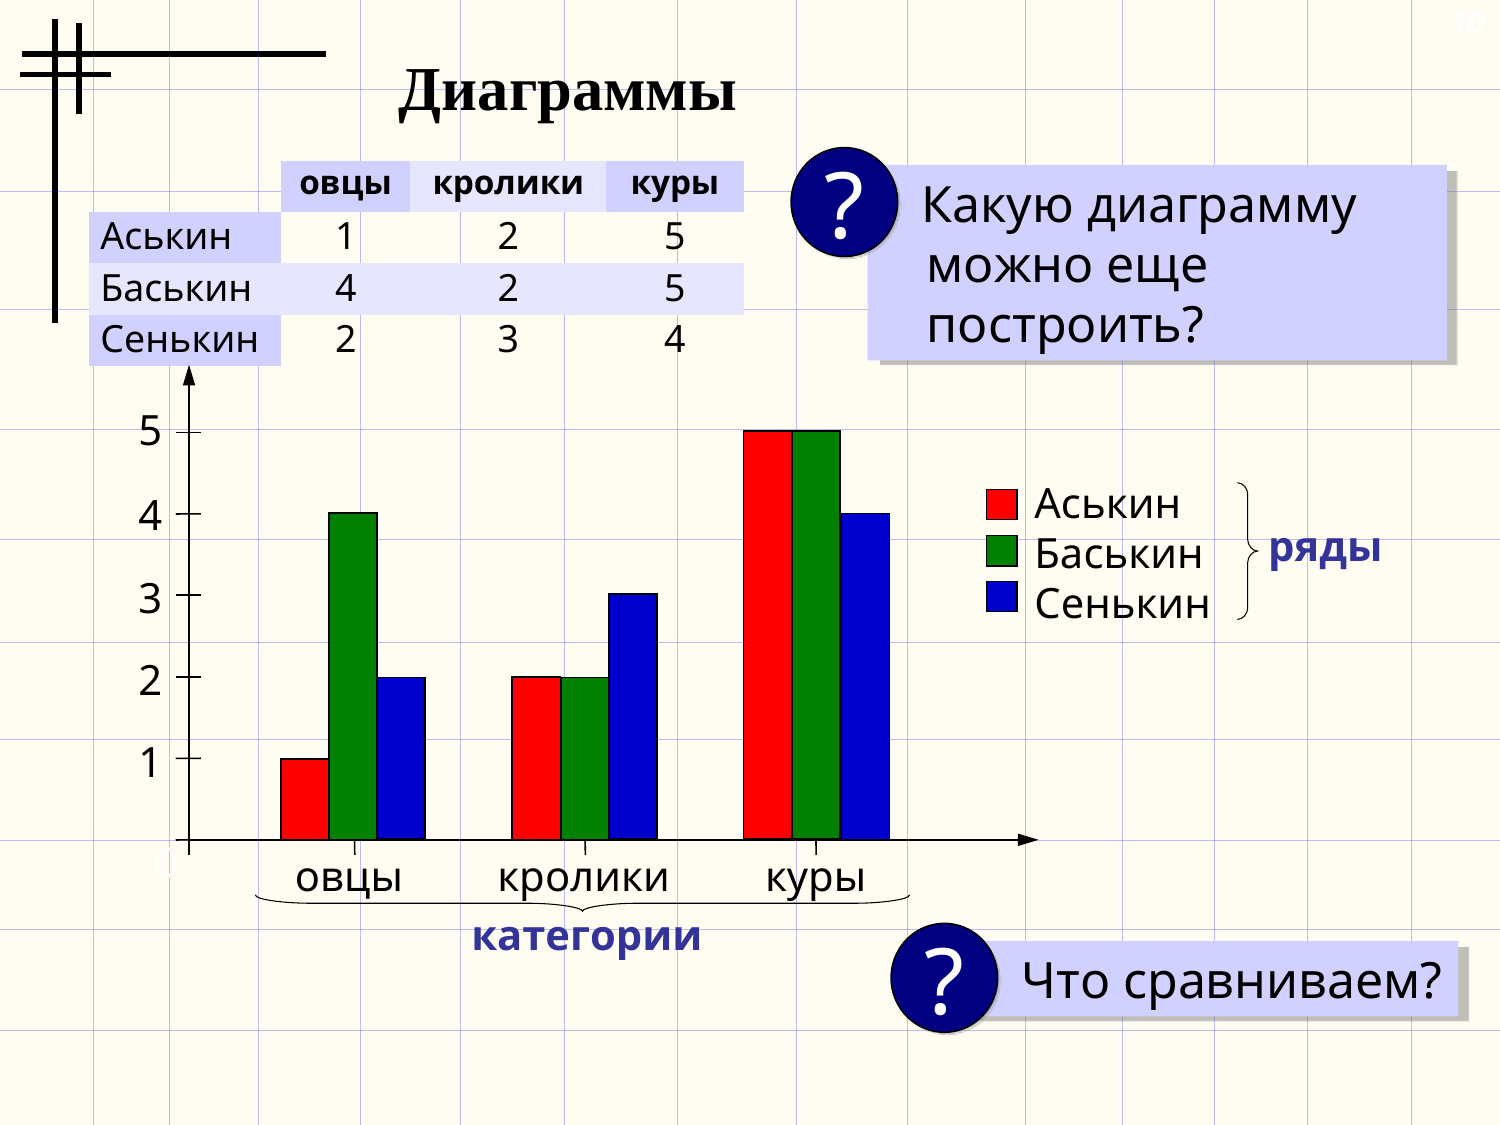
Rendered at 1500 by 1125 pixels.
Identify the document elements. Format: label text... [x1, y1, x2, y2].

table_cell Аськин [89, 212, 281, 263]
table_cell 4 [281, 263, 410, 315]
text_box ряды [1277, 543, 1286, 556]
text_box 1 [124, 735, 177, 795]
table_cell 4 [606, 315, 744, 366]
text_box [512, 594, 658, 841]
text_box 5 [124, 403, 177, 463]
table_cell 1 [281, 212, 410, 263]
text_box ? [791, 147, 898, 257]
table_header [89, 161, 281, 212]
text_box 3 [124, 571, 177, 631]
table_cell Баськин [89, 263, 281, 315]
table_cell 2 [410, 263, 606, 315]
title Диаграммы [354, 40, 1426, 119]
text_box куры [709, 849, 923, 909]
text_box Что сравниваем? [983, 940, 1459, 1017]
table_cell Сенькин [89, 315, 281, 366]
table_header куры [606, 161, 744, 212]
text_box [743, 431, 890, 840]
text_box ряды [1268, 519, 1431, 571]
text_box [281, 513, 425, 840]
text_box 2 [124, 653, 177, 713]
table_header овцы [281, 161, 410, 212]
text_box Аськин Баськин Сенькин [1034, 476, 1241, 624]
text_box [986, 535, 1017, 566]
text_box 0 [141, 835, 193, 895]
text_box [986, 581, 1017, 612]
text_box кролики [477, 904, 569, 908]
text_box [986, 489, 1017, 520]
table_header кролики [410, 161, 606, 212]
table_cell 5 [606, 212, 744, 263]
text_box кролики [596, 904, 691, 908]
table_cell 3 [410, 315, 606, 366]
text_box <номер> [1148, 0, 1499, 75]
text_box ? [891, 923, 998, 1033]
text_box категории [382, 908, 792, 960]
text_box кролики [477, 849, 691, 908]
table_cell 5 [606, 263, 744, 315]
text_box овцы [242, 849, 456, 909]
text_box 4 [124, 488, 177, 548]
table_cell 2 [281, 315, 410, 366]
table_cell 2 [410, 212, 606, 263]
text_box Какую диаграмму можно еще построить? [867, 164, 1447, 361]
